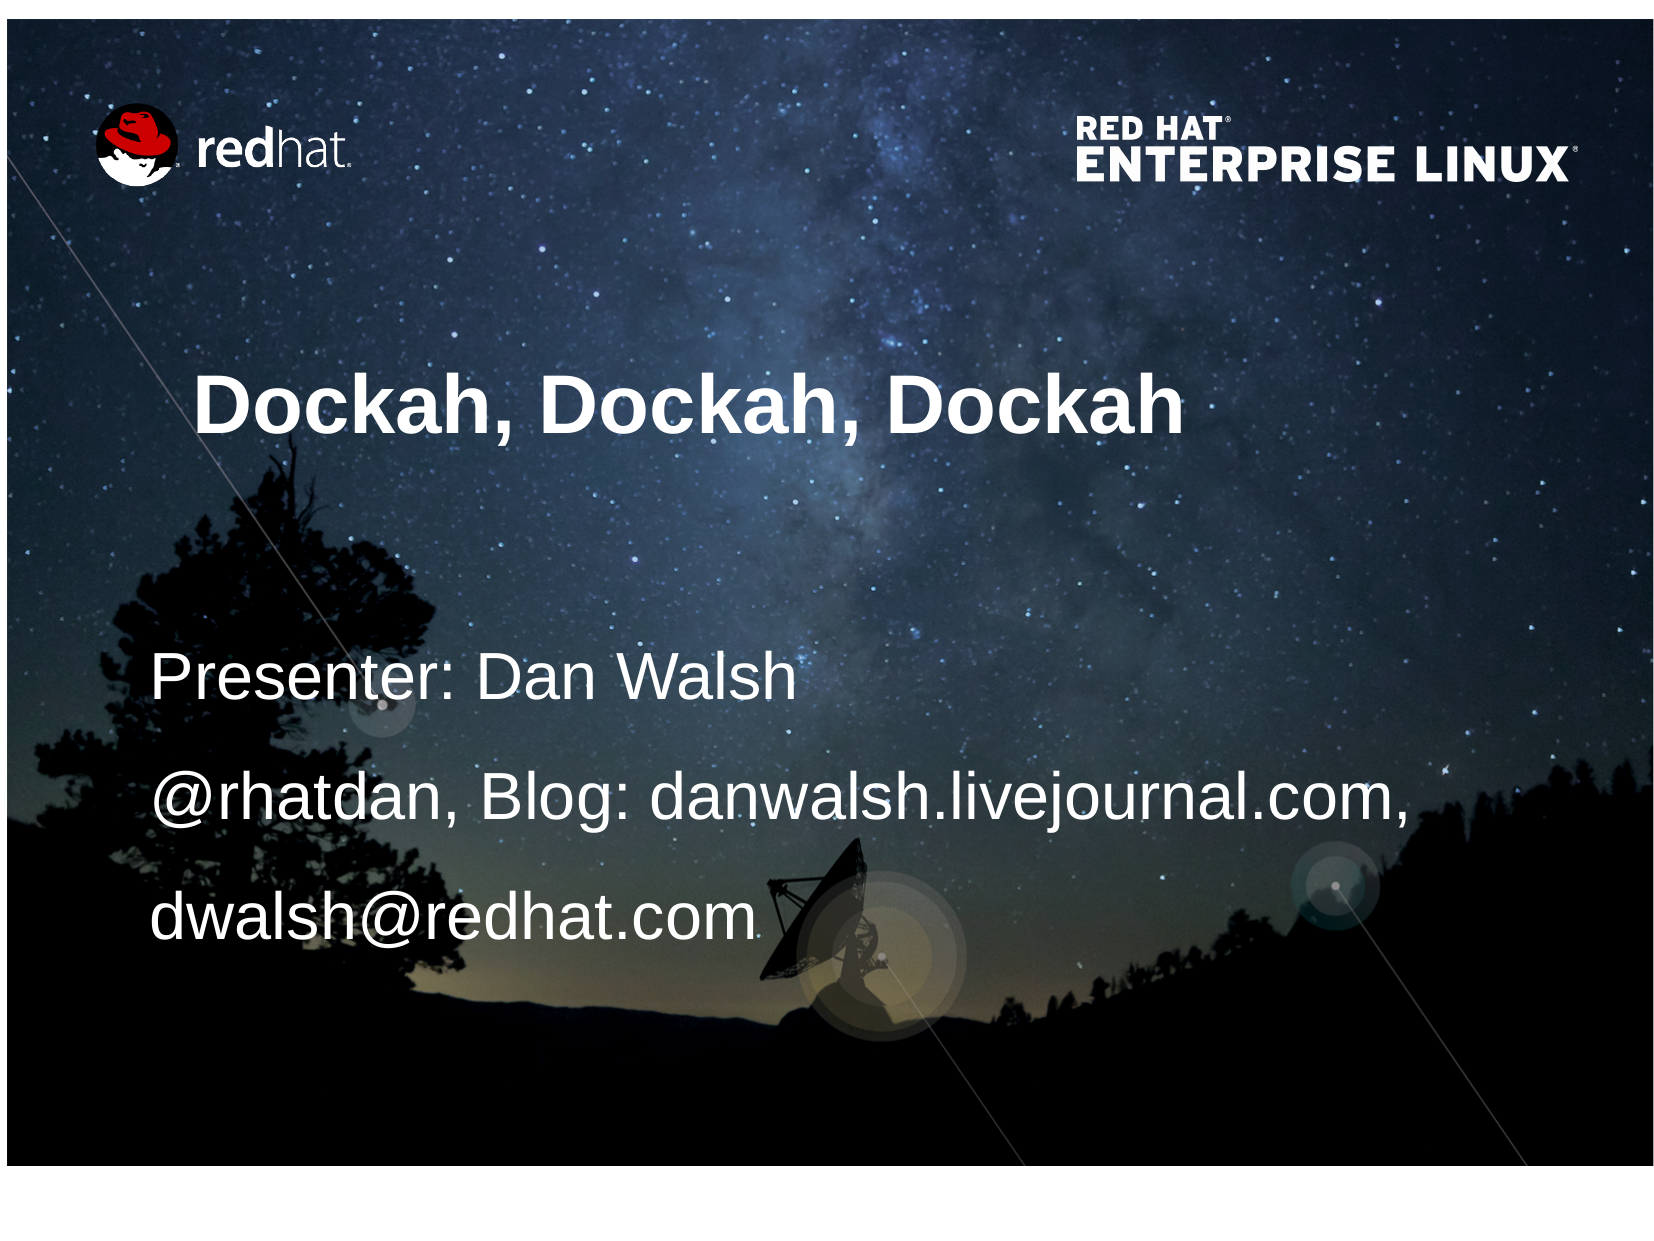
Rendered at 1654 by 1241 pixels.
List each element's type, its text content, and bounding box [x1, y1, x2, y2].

text_box Presenter: Dan Walsh @rhatdan, Blog: danwalsh.livejournal.com, dwalsh@redhat.com [135, 585, 1612, 1081]
text_box Dockah, Dockah, Dockah [177, 293, 1511, 585]
picture [7, 19, 1654, 1166]
